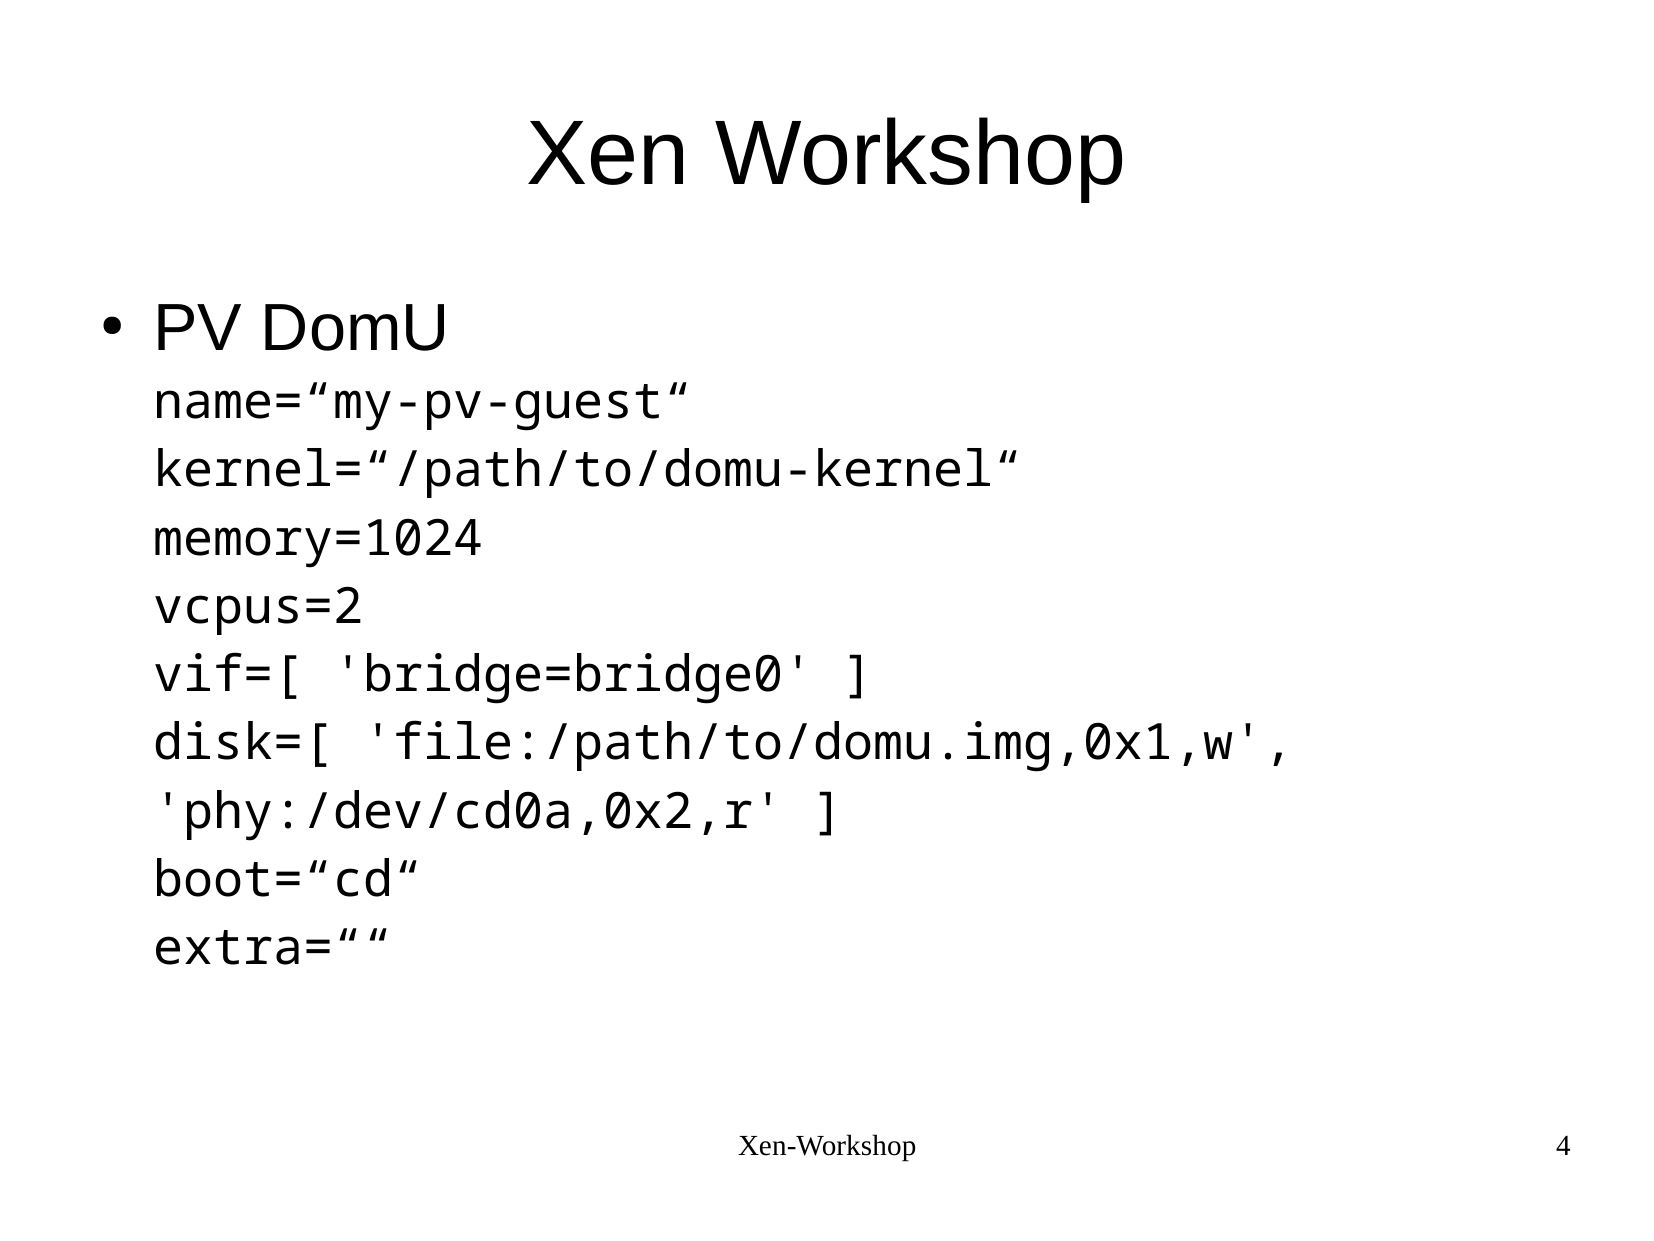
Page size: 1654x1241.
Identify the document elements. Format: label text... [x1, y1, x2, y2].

list PV DomU name=“my-pv-guest“ kernel=“/path/to/domu-kernel“ memory=1024 vcpus=2 vif=[ 'bridge=bridge0' ] disk=[ 'file:/path/to/domu.img,0x1,w', 'phy:/dev/cd0a,0x2,r' ] boot=“cd“ extra=““ [82, 290, 1571, 1094]
title Xen Workshop [82, 56, 1571, 250]
